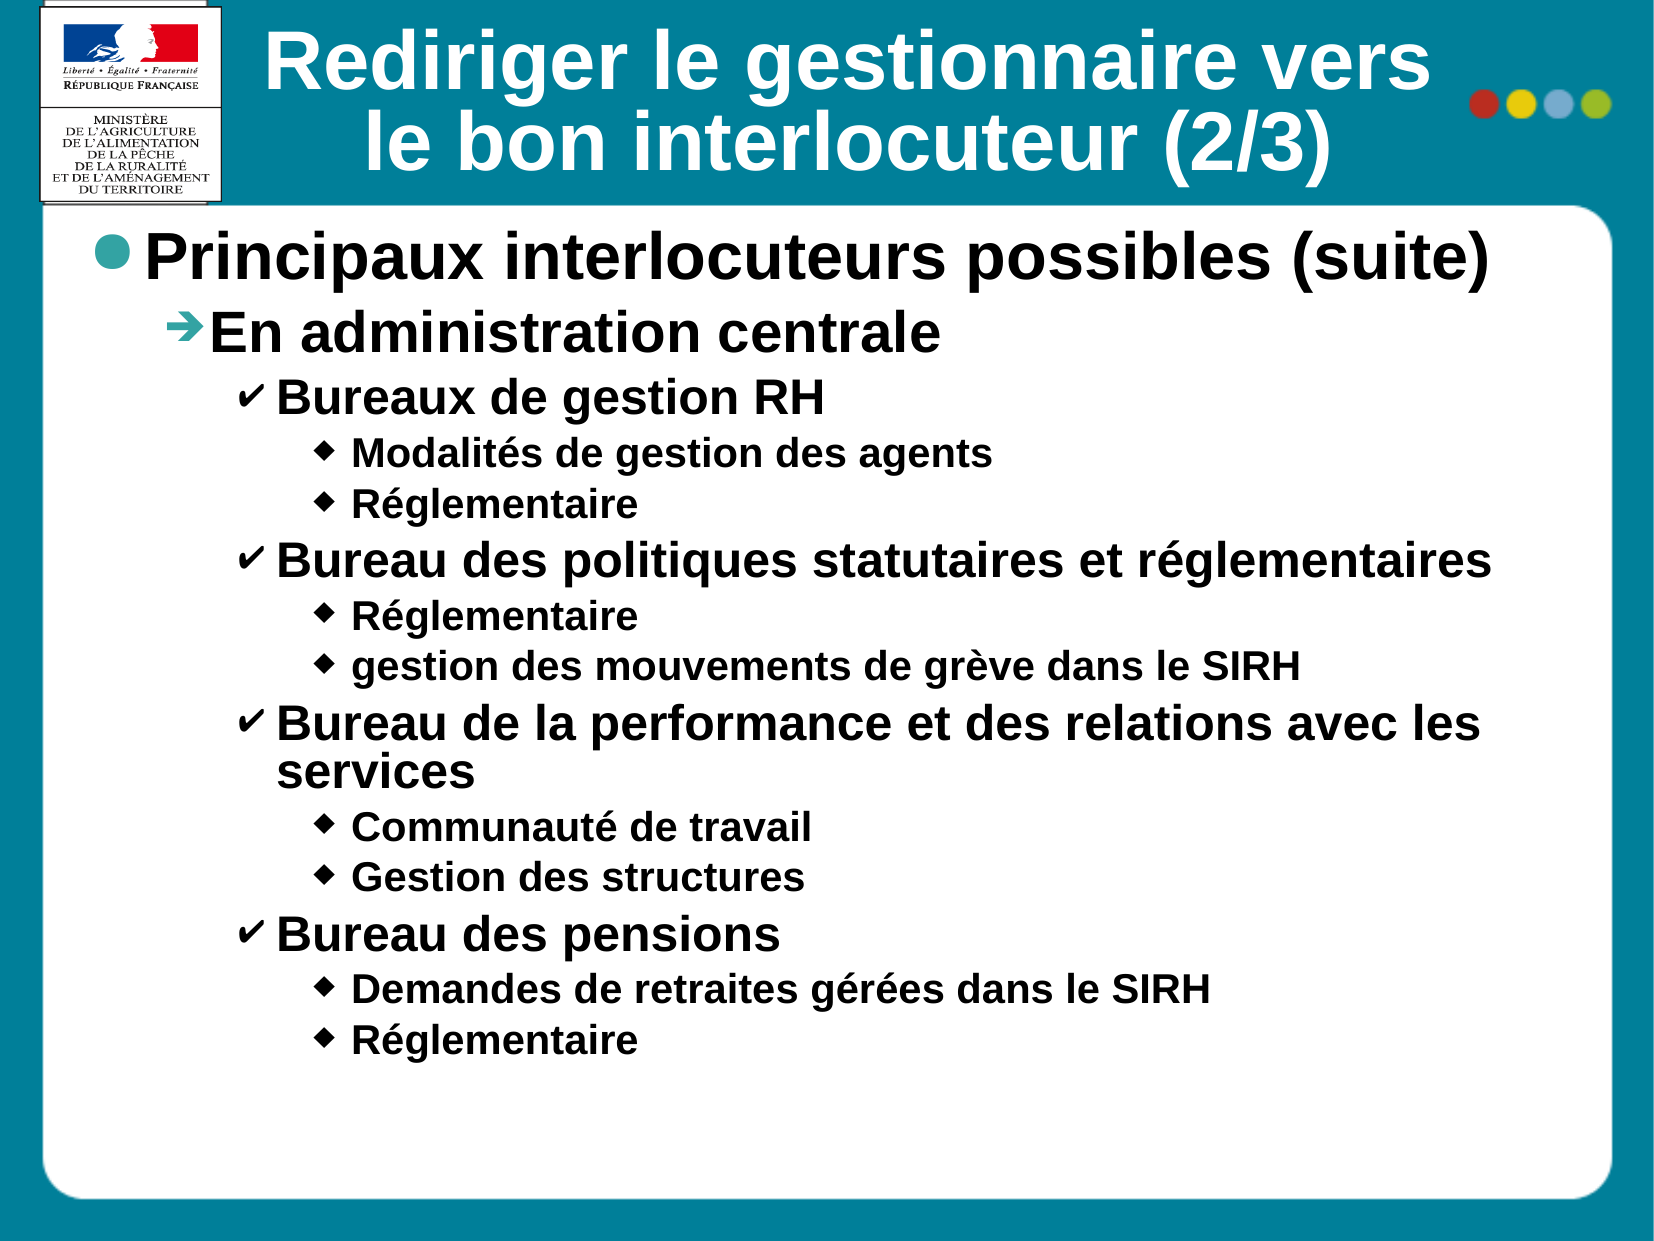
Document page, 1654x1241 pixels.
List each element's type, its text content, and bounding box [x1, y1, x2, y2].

title Rediriger le gestionnaire vers le bon interlocuteur (2/3) [162, 0, 1536, 229]
picture [0, 0, 1654, 1241]
list Principaux interlocuteurs possibles (suite) En administration centrale Bureaux de gestion RH Modalités de gestion des agents Réglementaire Bureau des politiques statutaires et réglementaires Réglementaire gestion des mouvements de grève dans le SIRH Bureau de la performance et des relations avec les services Communauté de travail Gestion des structures Bureau des pensions Demandes de retraites gérées dans le SIRH Réglementaire [88, 227, 1529, 1110]
